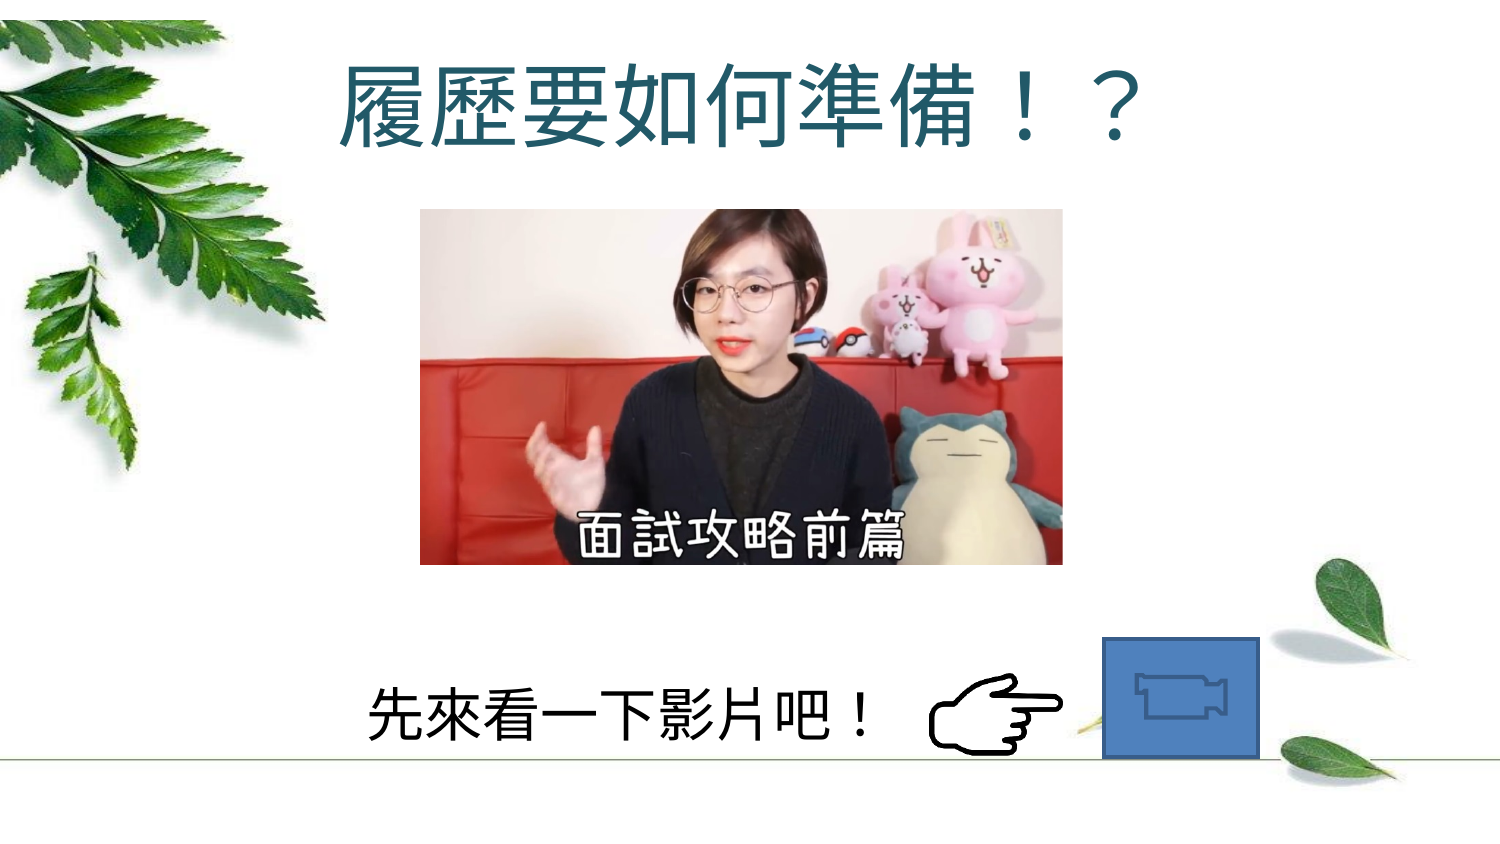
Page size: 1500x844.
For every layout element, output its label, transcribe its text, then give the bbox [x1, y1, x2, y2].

title 履歷要如何準備！？ [75, 33, 1426, 175]
picture [0, 20, 1500, 844]
text_box [1104, 638, 1258, 758]
text_box 先來看一下影片吧！ [351, 671, 918, 758]
